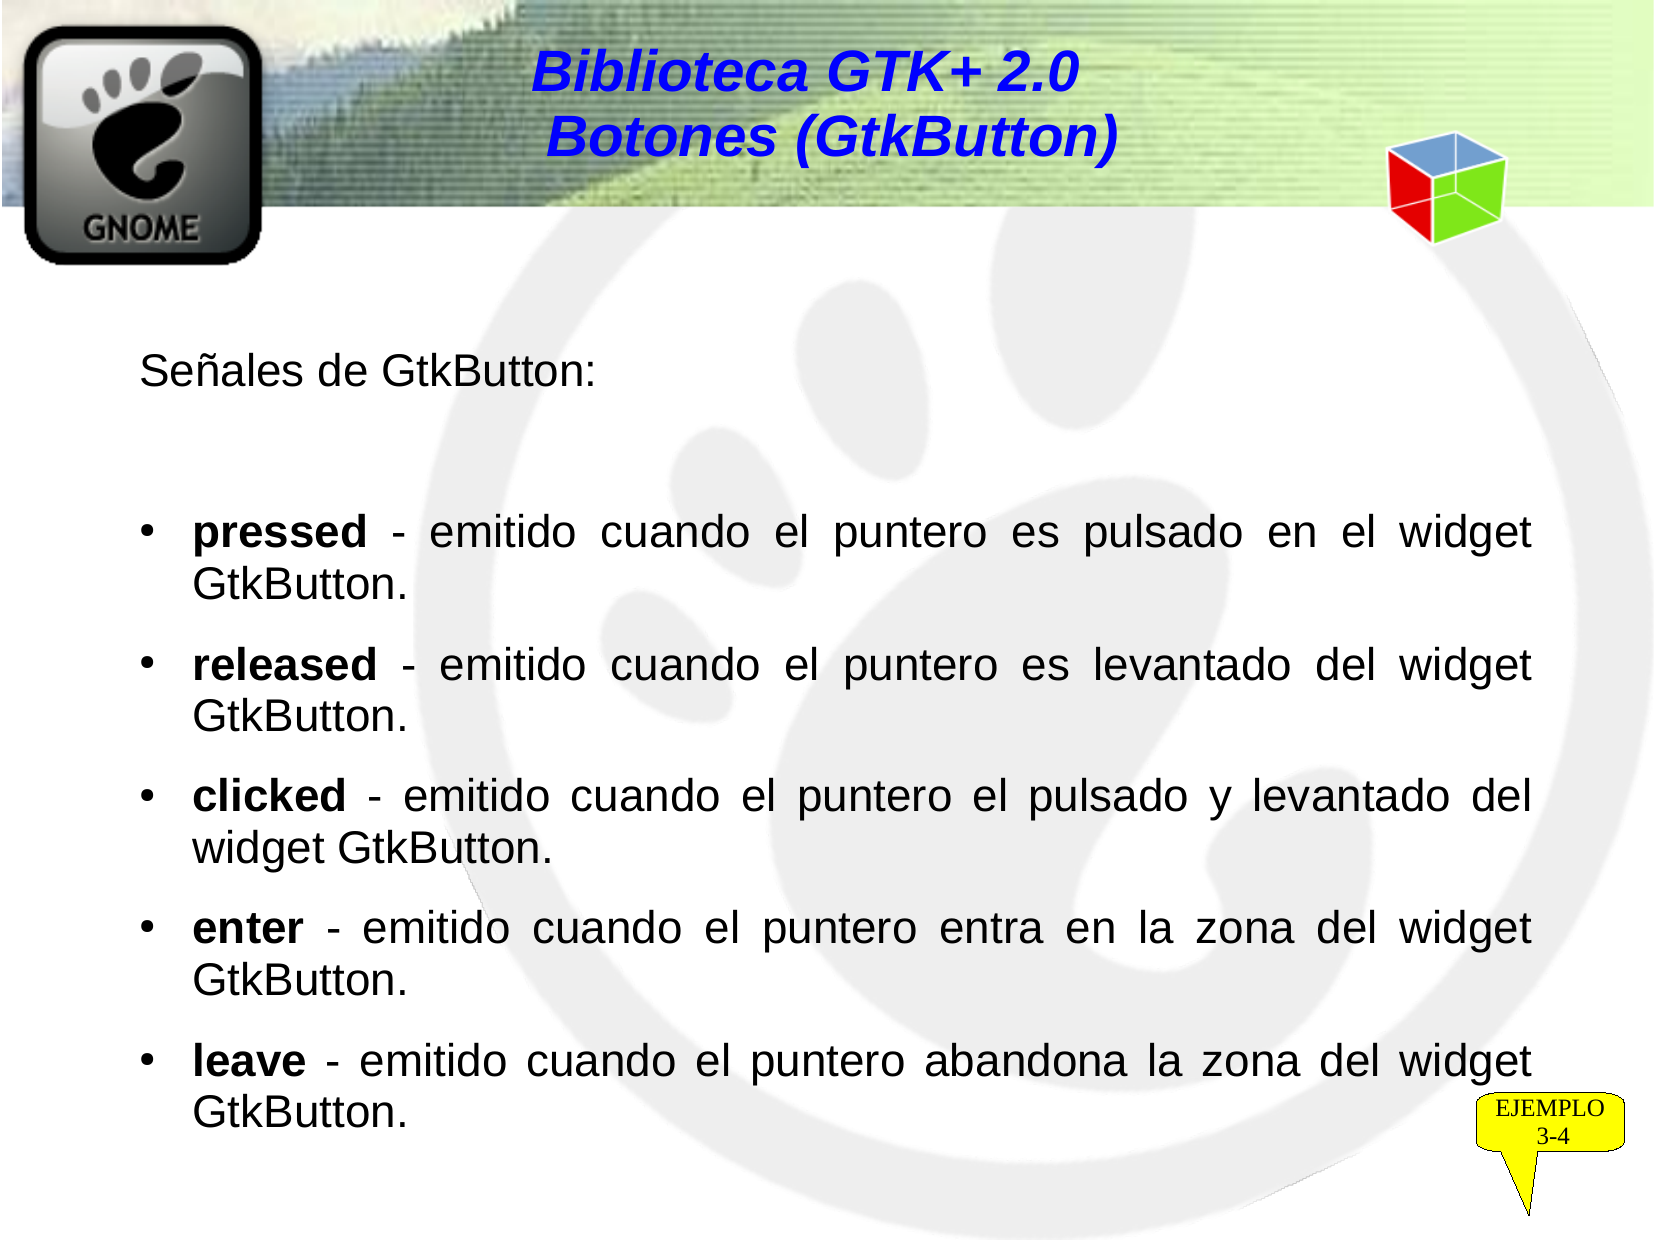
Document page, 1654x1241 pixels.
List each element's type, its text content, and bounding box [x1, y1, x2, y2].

title Biblioteca GTK+ 2.0 Botones (GtkButton) [236, 0, 1359, 208]
picture [2, 0, 1654, 1240]
list Señales de GtkButton: pressed - emitido cuando el puntero es pulsado en el widget GtkButton. released - emitido cuando el puntero es levantado del widget GtkButton. clicked - emitido cuando el puntero el pulsado y levantado del widget GtkButton. enter - emitido cuando el puntero entra en la zona del widget GtkButton. leave - emitido cuando el puntero abandona la zona del widget GtkButton. [121, 344, 1534, 1218]
text_box EJEMPLO 3-4 [1476, 1092, 1625, 1216]
